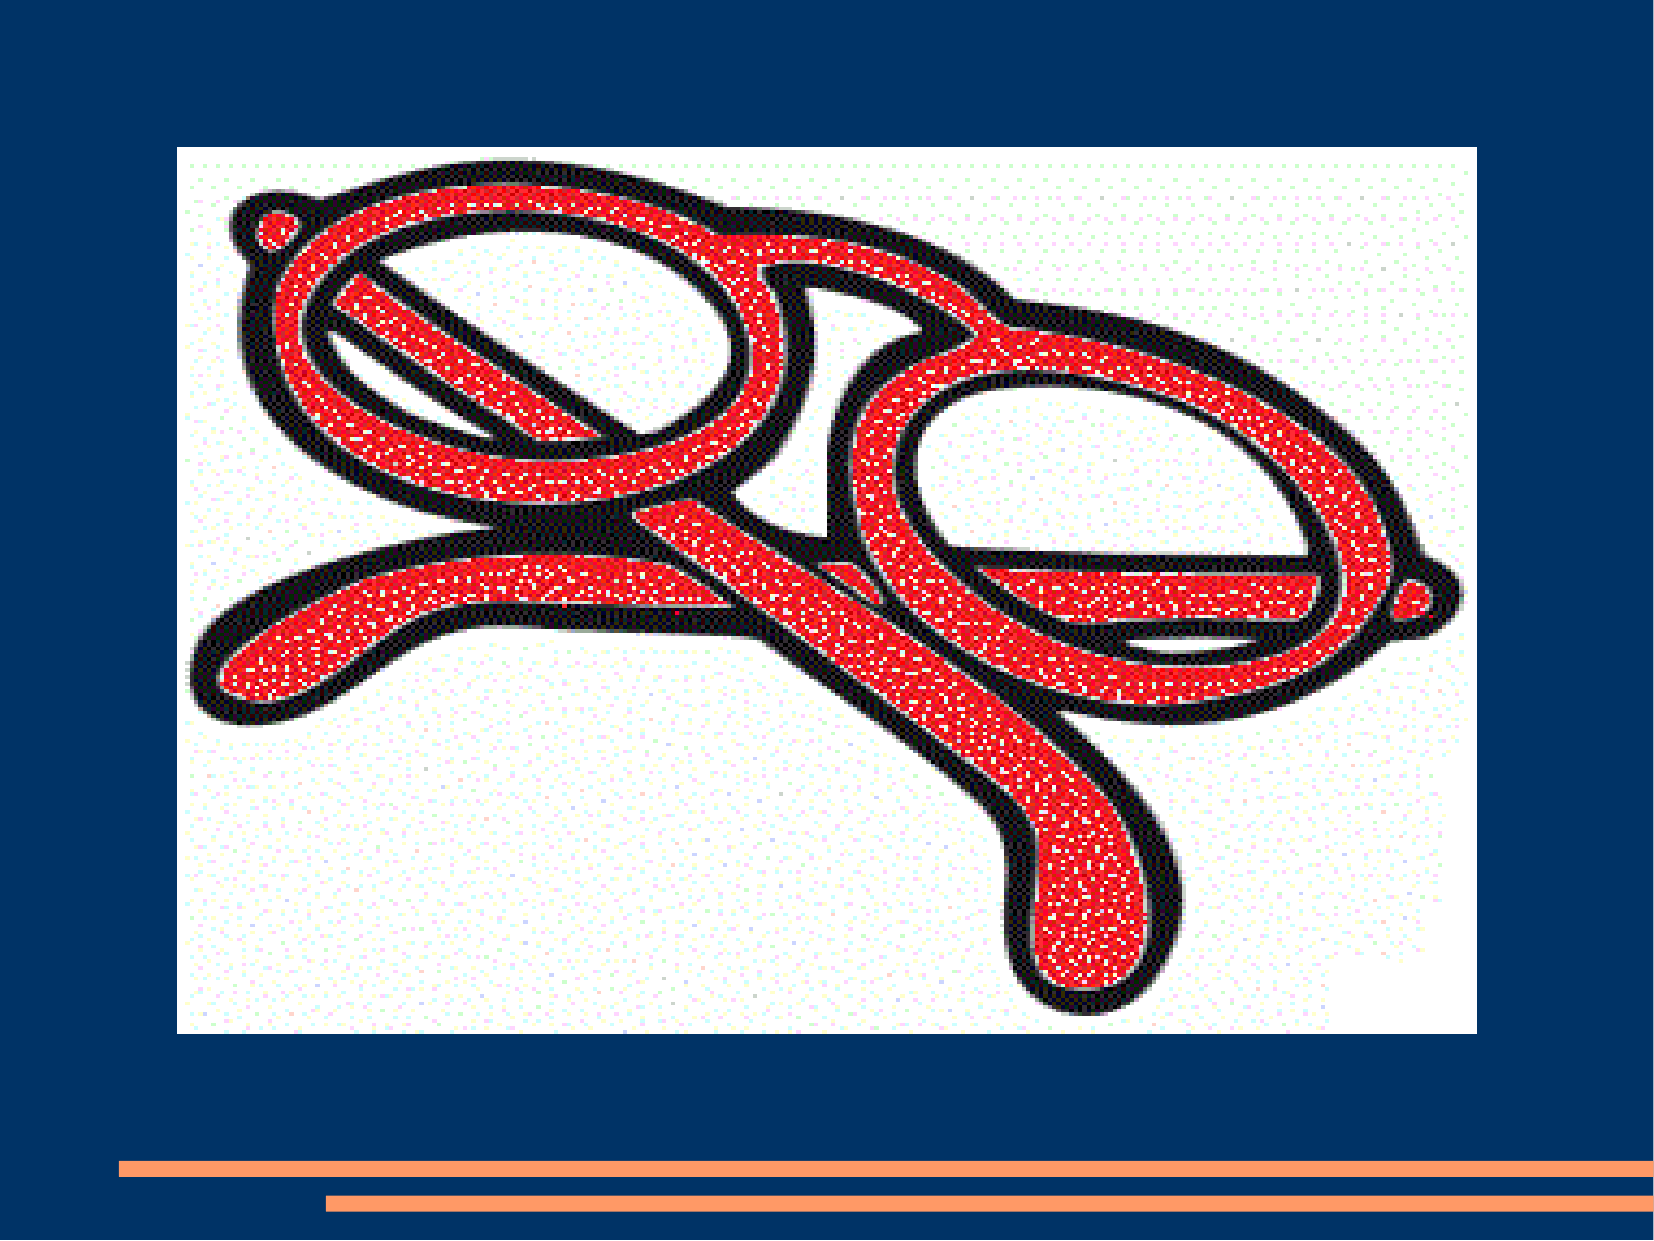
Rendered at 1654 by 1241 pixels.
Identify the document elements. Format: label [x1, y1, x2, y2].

picture [177, 147, 1477, 1034]
